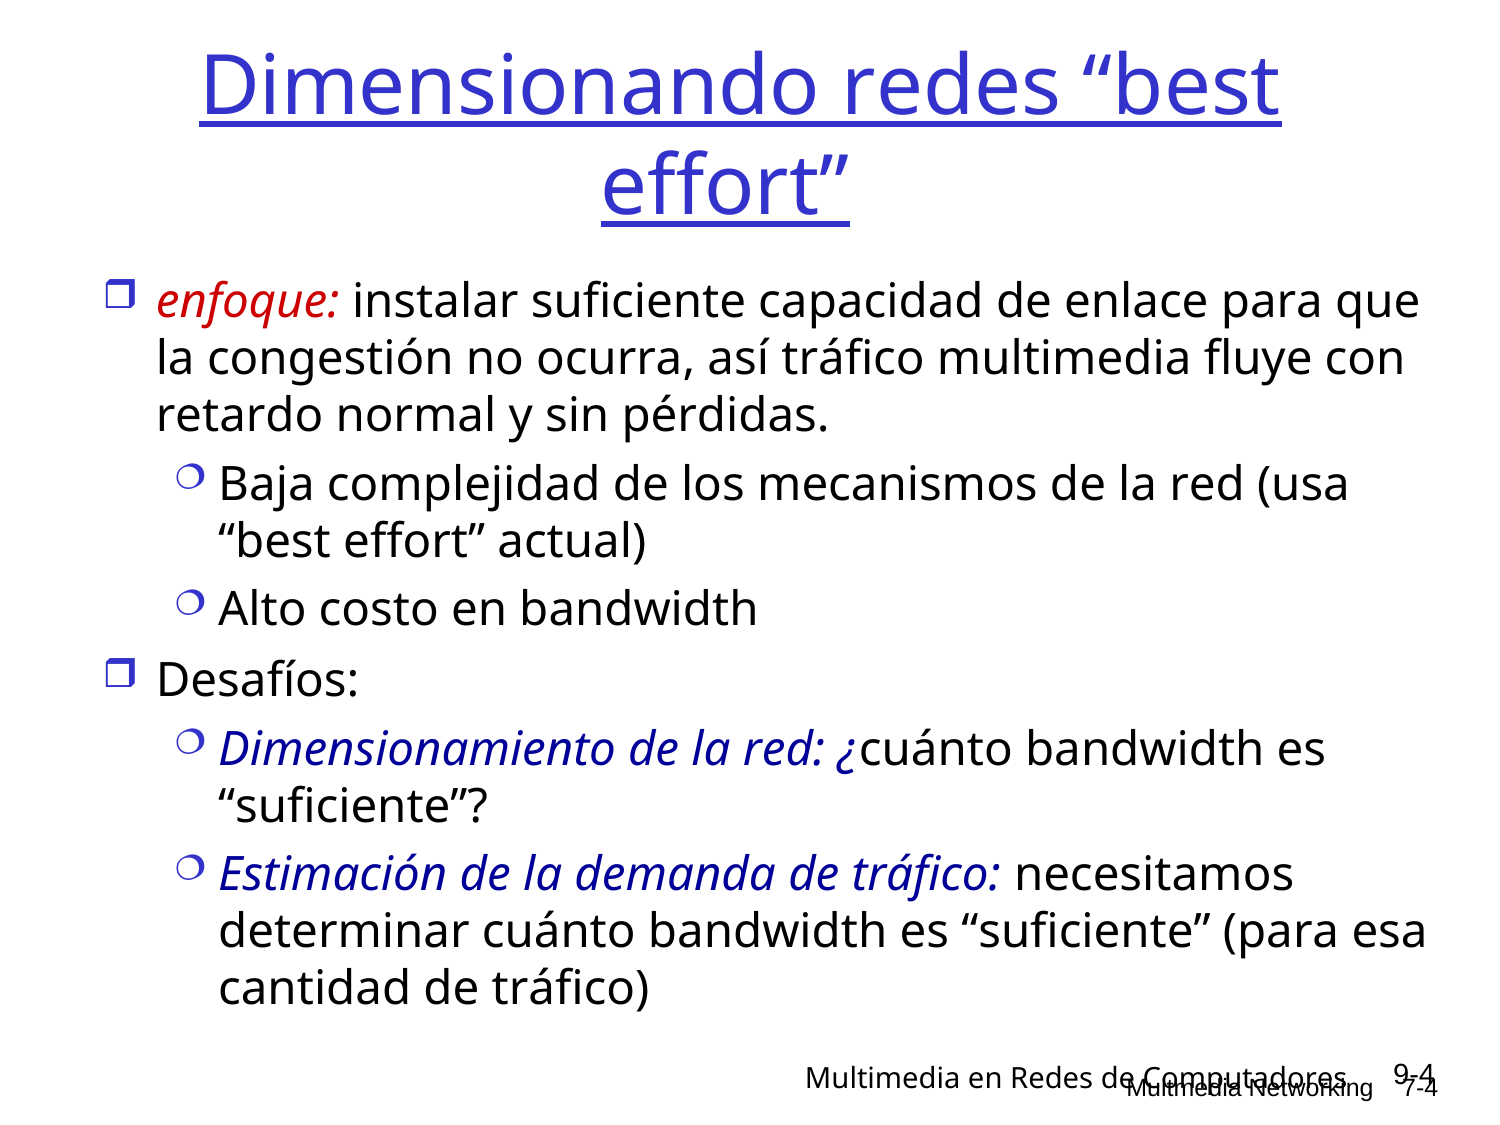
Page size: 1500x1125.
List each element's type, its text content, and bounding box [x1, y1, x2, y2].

title Dimensionando redes “best effort” [87, 37, 1363, 225]
text_box 7-<number> [1342, 1064, 1454, 1125]
list enfoque: instalar suficiente capacidad de enlace para que la congestión no ocurra, así tráfico multimedia fluye con retardo normal y sin pérdidas. Baja complejidad de los mecanismos de la red (usa “best effort” actual) Alto costo en bandwidth Desafíos: Dimensionamiento de la red: ¿cuánto bandwidth es “suficiente”? Estimación de la demanda de tráfico: necesitamos determinar cuánto bandwidth es “suficiente” (para esa cantidad de tráfico) [87, 262, 1454, 1026]
text_box Multmedia Networking [913, 1064, 1342, 1125]
